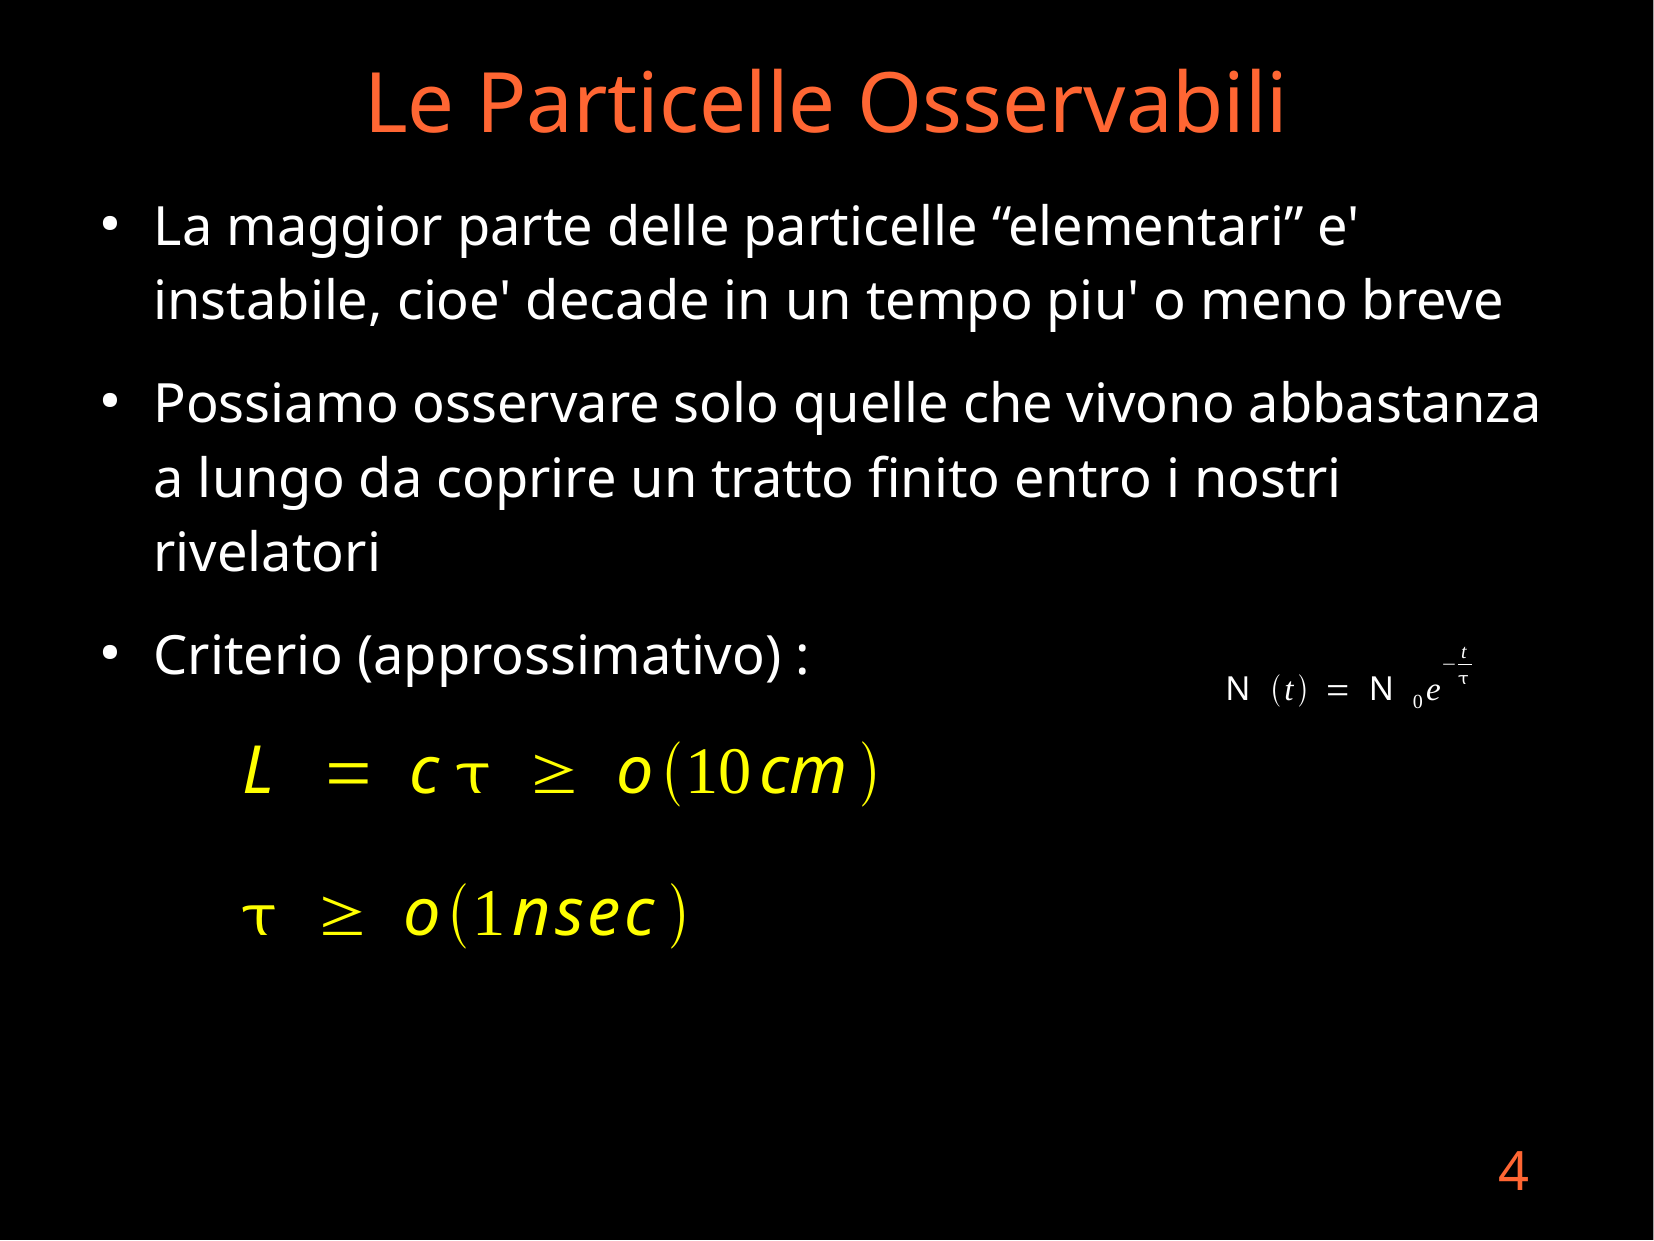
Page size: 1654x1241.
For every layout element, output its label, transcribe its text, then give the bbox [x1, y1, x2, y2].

chart [235, 731, 887, 815]
title Le Particelle Osservabili [82, 47, 1571, 153]
chart [1218, 641, 1479, 713]
chart [235, 872, 695, 957]
list La maggior parte delle particelle “elementari” e' instabile, cioe' decade in un tempo piu' o meno breve Possiamo osservare solo quelle che vivono abbastanza a lungo da coprire un tratto finito entro i nostri rivelatori Criterio (approssimativo) : [82, 187, 1571, 1094]
